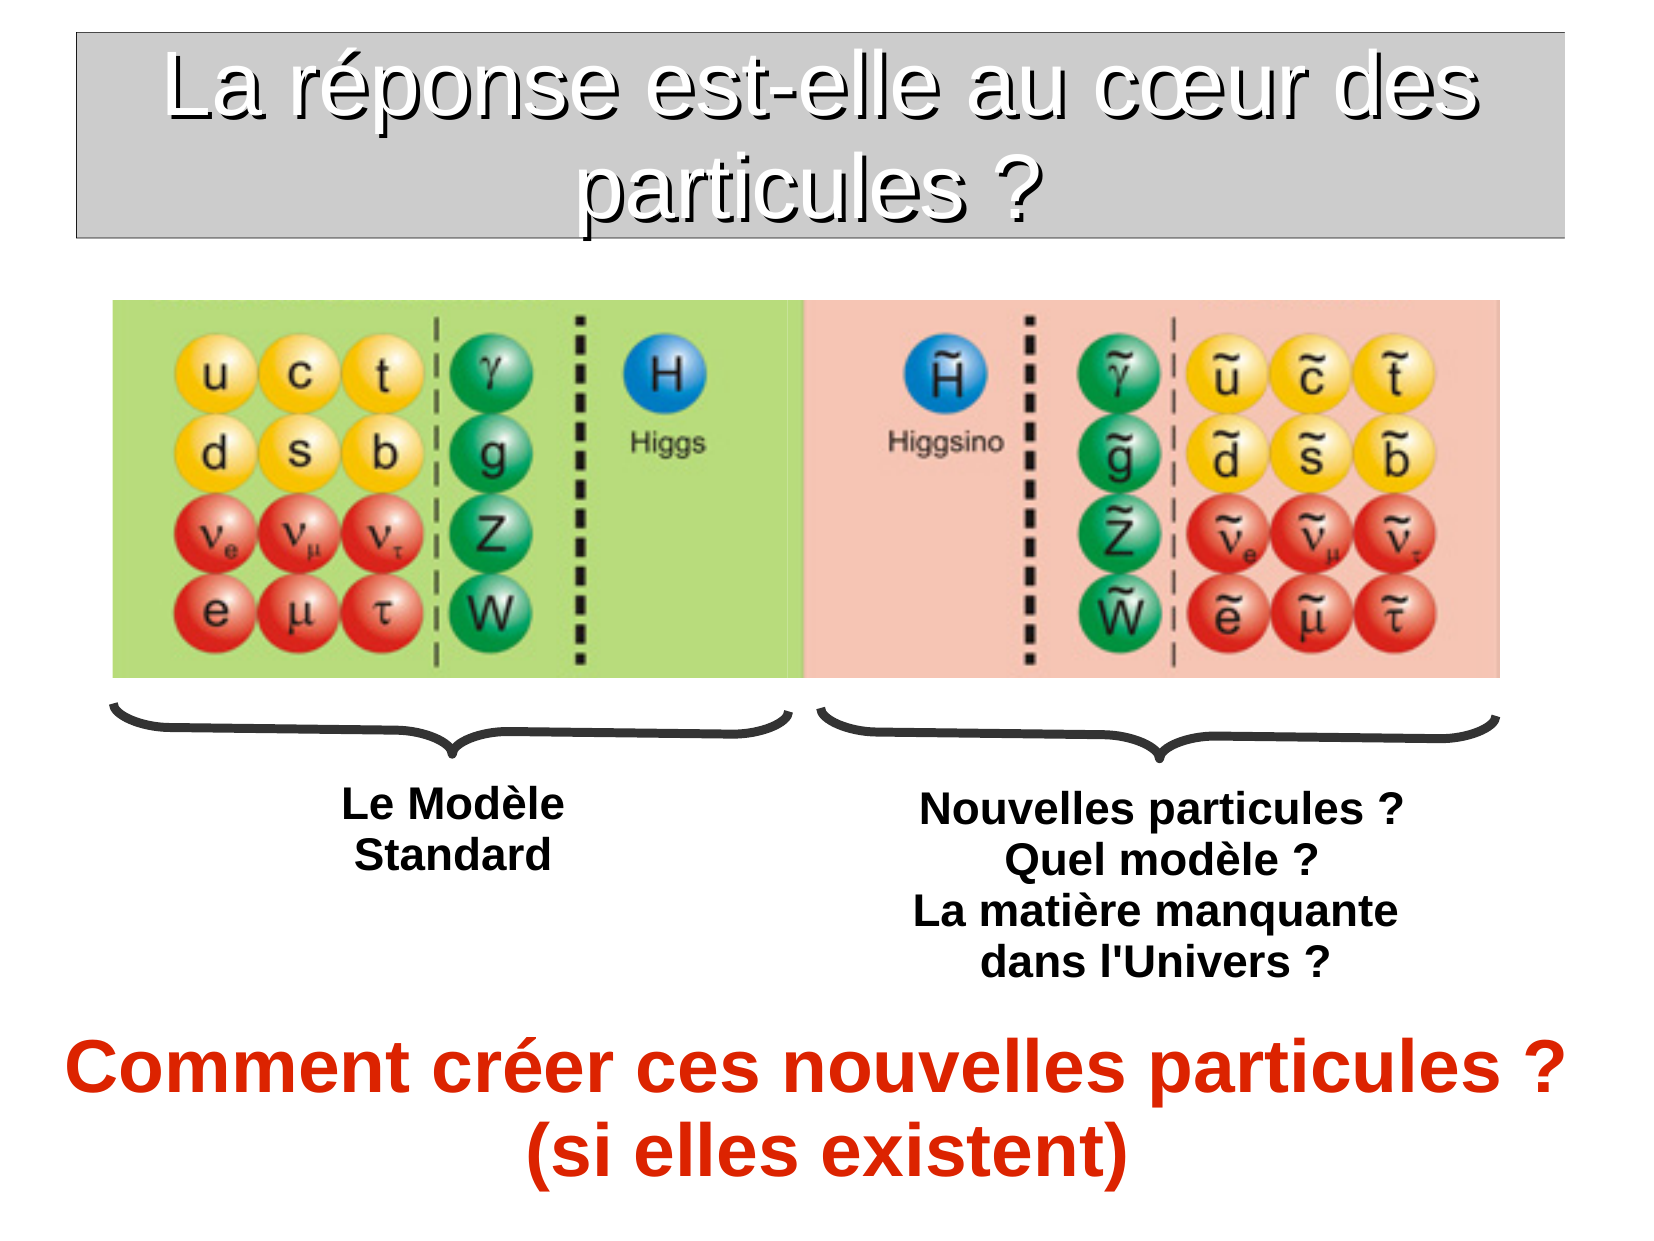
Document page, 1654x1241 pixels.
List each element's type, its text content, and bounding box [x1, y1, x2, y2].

title La réponse est-elle au cœur des particules ? [76, 32, 1565, 238]
text_box Le Modèle Standard [326, 770, 581, 891]
picture [112, 300, 1501, 678]
text_box Comment créer ces nouvelles particules ? (si elles existent) [50, 1017, 1606, 1201]
text_box Nouvelles particules ? Quel modèle ? La matière manquante dans l'Univers ? [897, 775, 1427, 1000]
